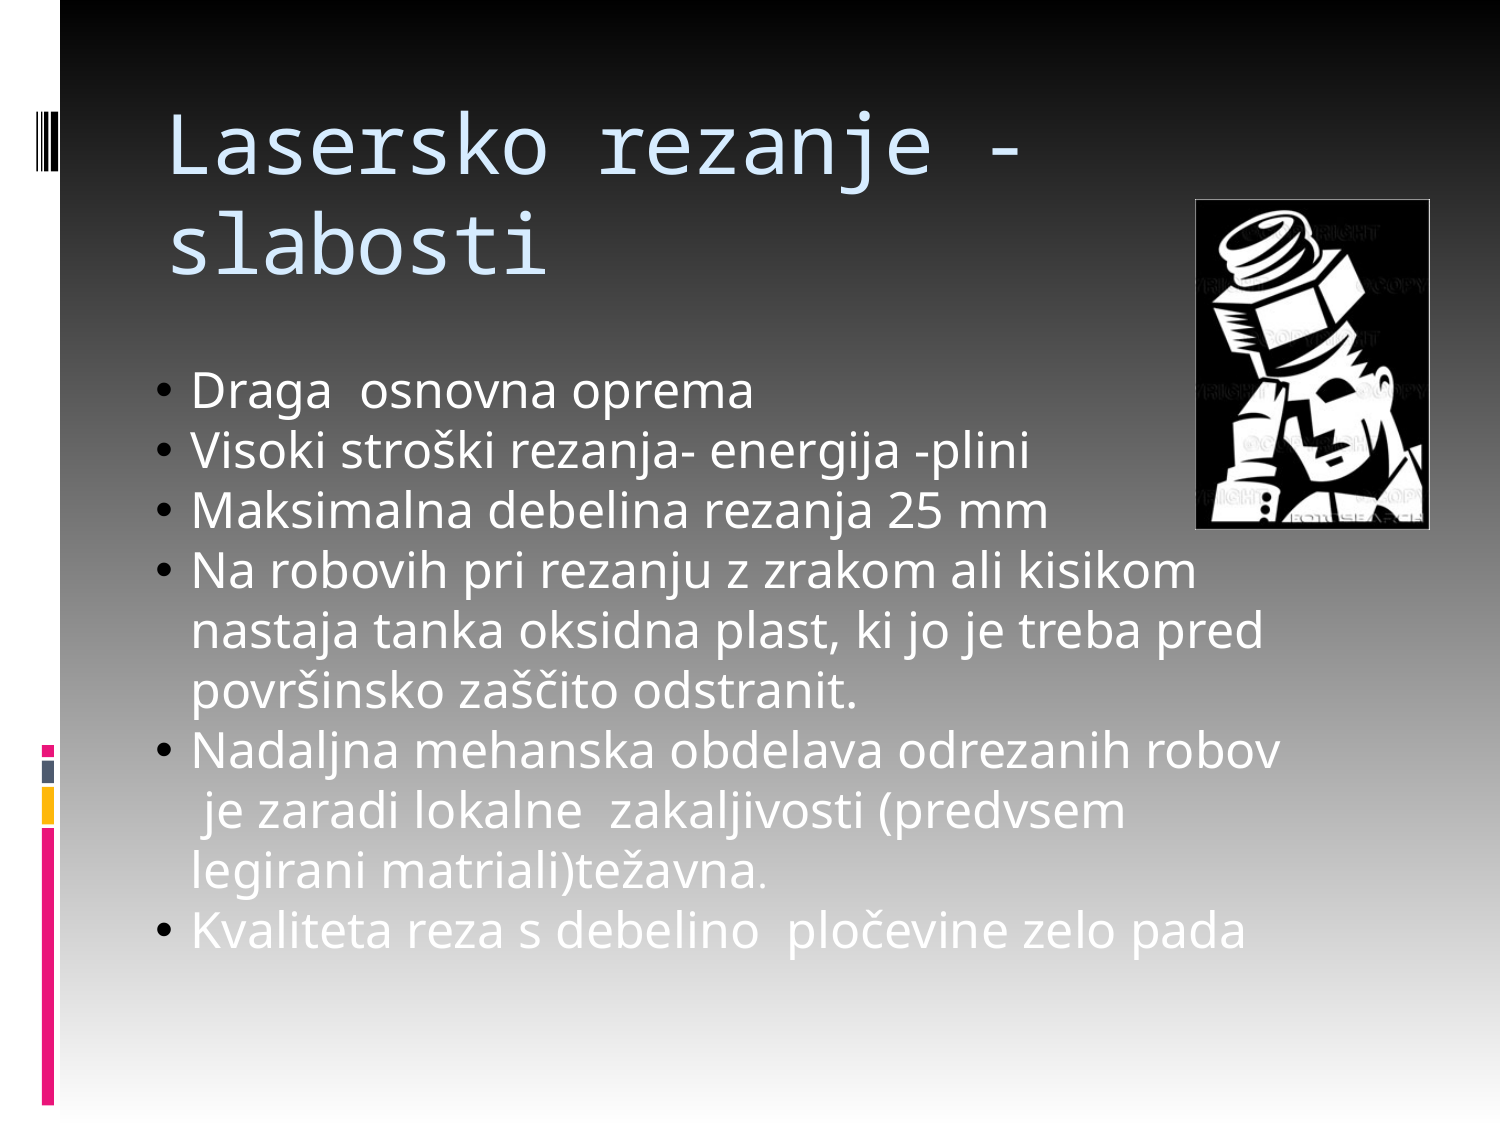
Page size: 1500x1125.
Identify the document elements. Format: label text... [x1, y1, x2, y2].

title Lasersko rezanje - slabosti [150, 83, 1425, 234]
text_box Draga osnovna oprema Visoki stroški rezanja- energija -plini Maksimalna debelina rezanja 25 mm Na robovih pri rezanju z zrakom ali kisikom nastaja tanka oksidna plast, ki jo je treba pred površinsko zaščito odstranit. Nadaljna mehanska obdelava odrezanih robov je zaradi lokalne zakaljivosti (predvsem legirani matriali)težavna. Kvaliteta reza s debelino pločevine zelo pada [140, 351, 1301, 967]
picture [1195, 199, 1430, 530]
